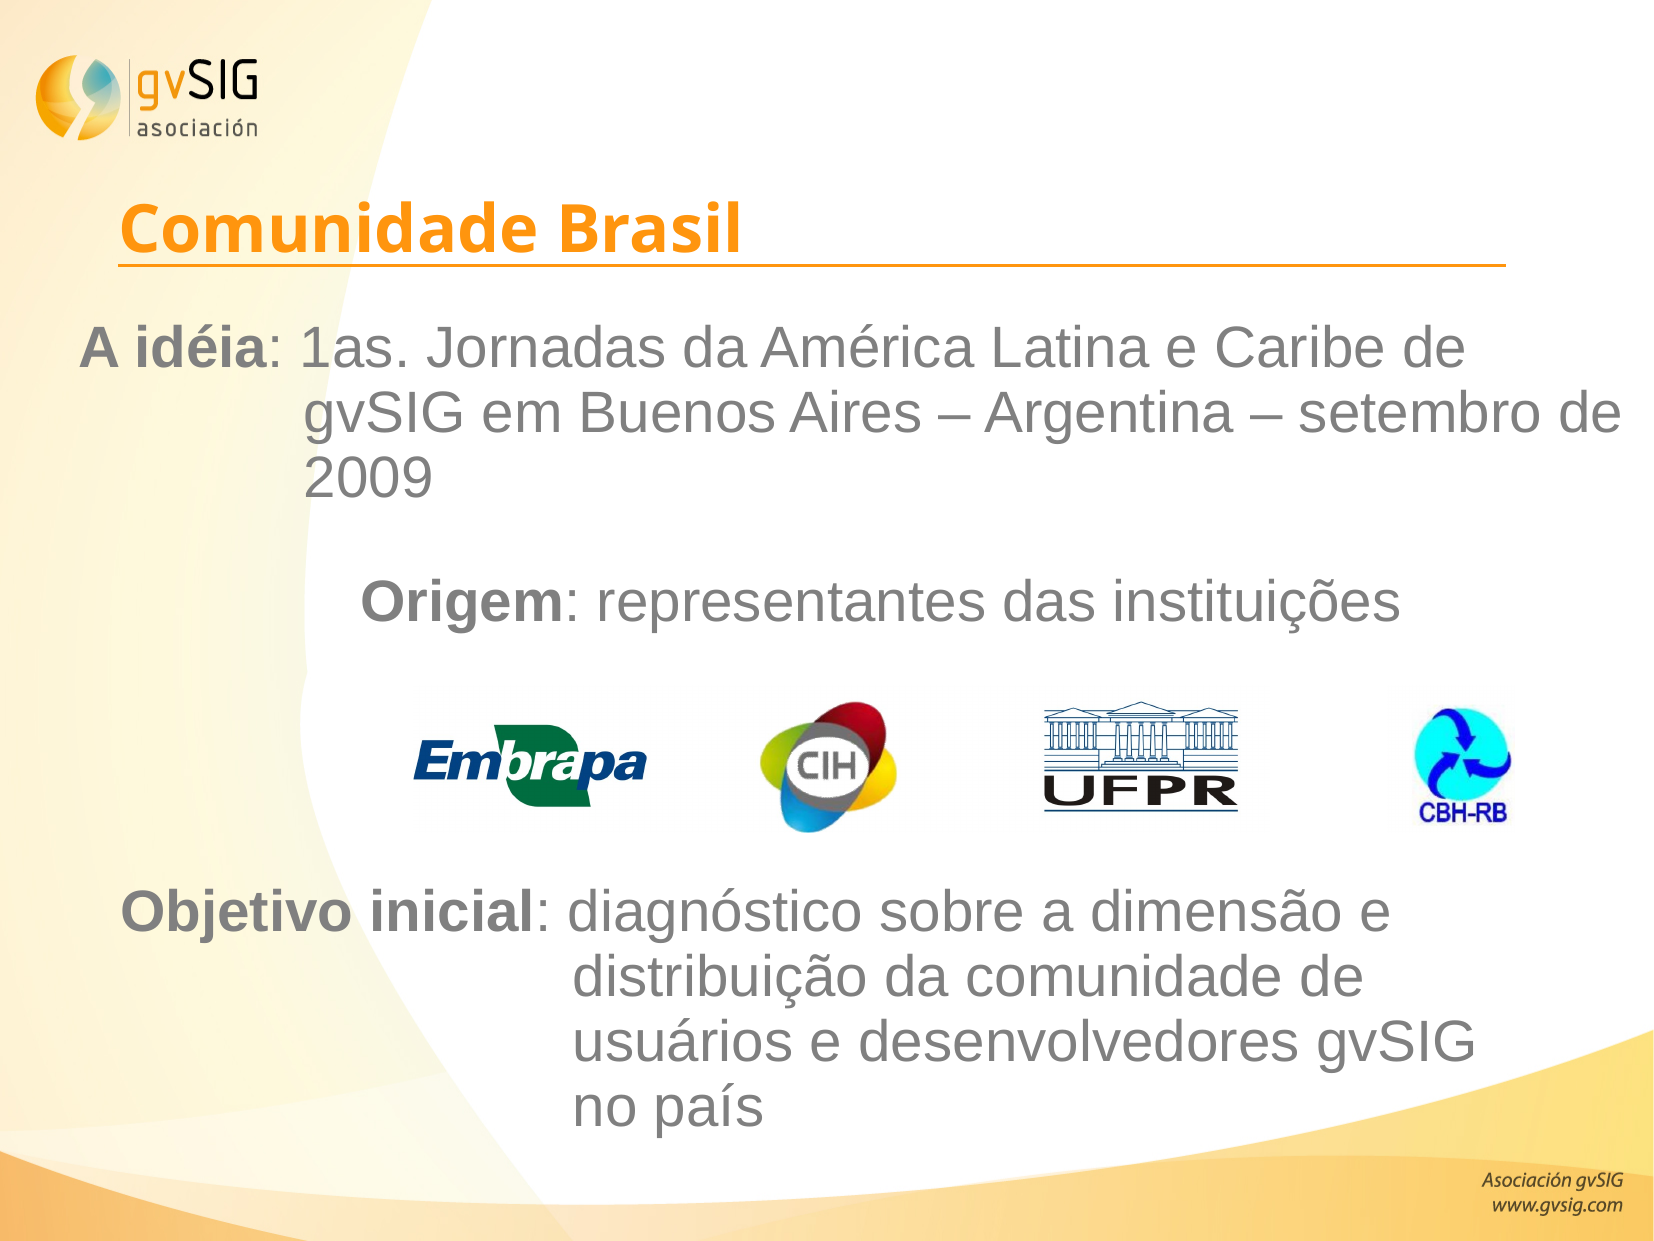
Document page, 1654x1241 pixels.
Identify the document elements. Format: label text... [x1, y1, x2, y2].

text_box Objetivo inicial: diagnóstico sobre a dimensão e distribuição da comunidade de usuários e desenvolvedores gvSIG no país [82, 871, 1501, 1148]
picture [0, 0, 1654, 1241]
text_box Origem: representantes das instituições [324, 561, 1524, 650]
title Comunidade Brasil [118, 177, 1607, 276]
text_box A idéia: 1as. Jornadas da América Latina e Caribe de gvSIG em Buenos Aires – Argentina – setembro de 2009 [59, 307, 1654, 518]
